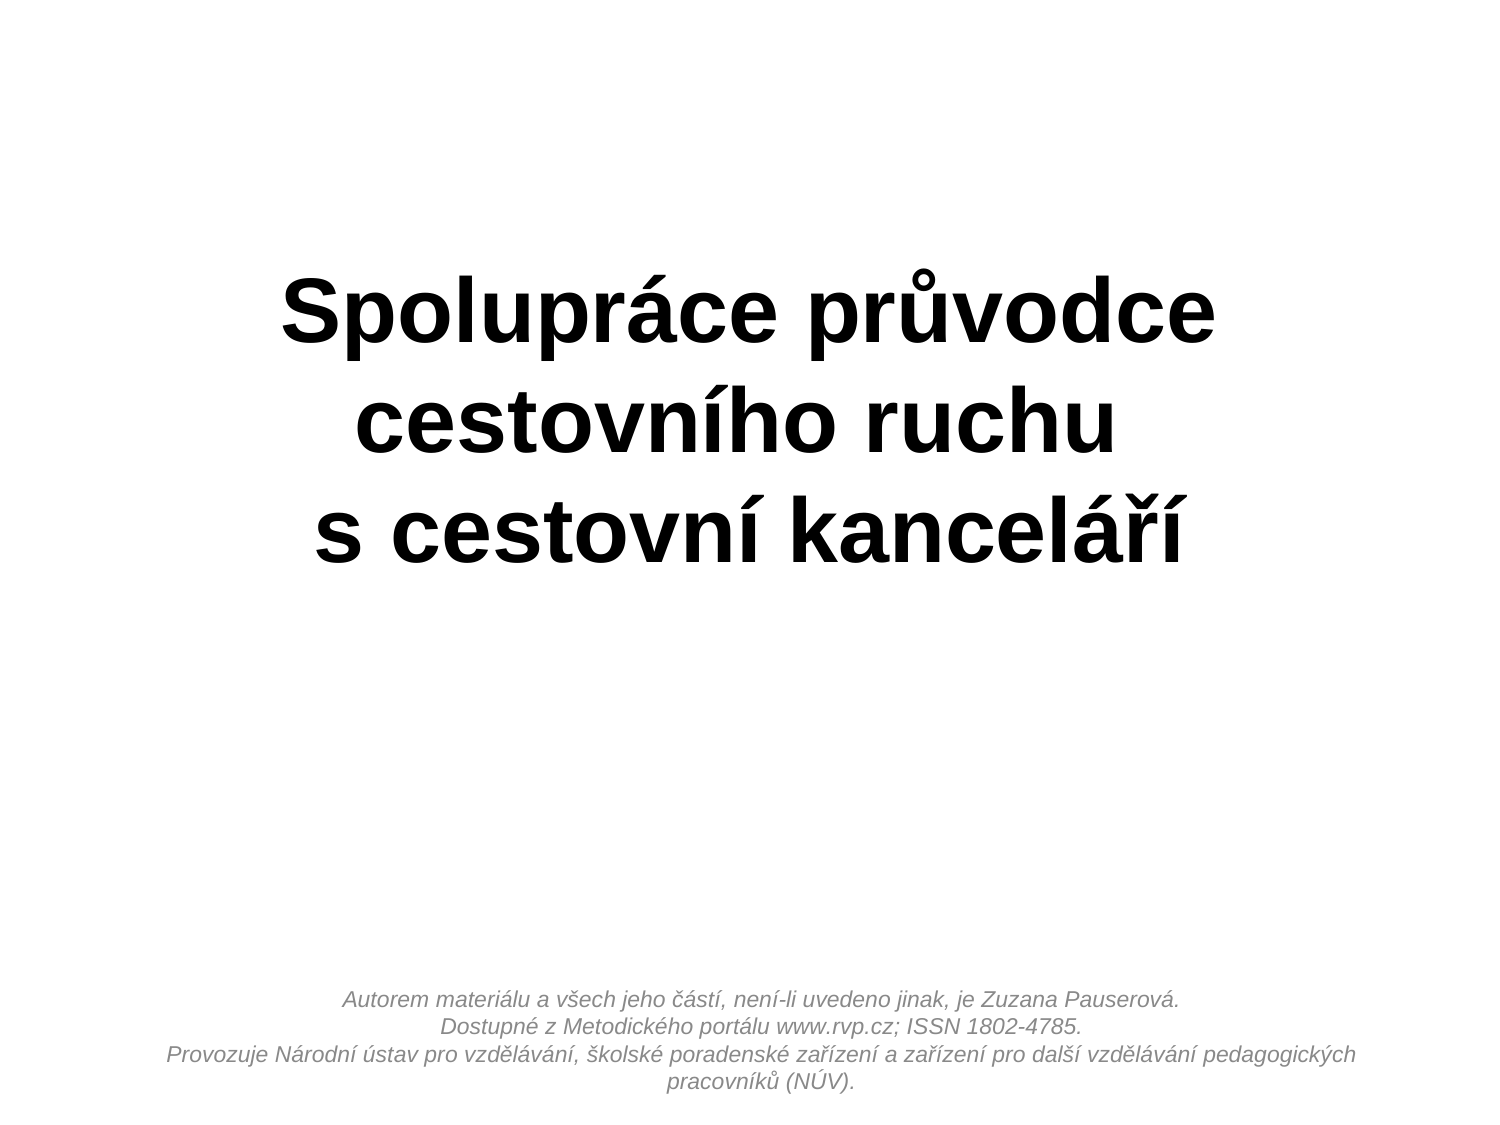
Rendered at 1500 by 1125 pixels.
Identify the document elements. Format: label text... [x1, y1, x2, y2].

title Spolupráce průvodce cestovního ruchu s cestovní kanceláří [112, 243, 1388, 699]
text_box Autorem materiálu a všech jeho částí, není-li uvedeno jinak, je Zuzana Pauserová. Dostupné z Metodického portálu www.rvp.cz; ISSN 1802-4785. Provozuje Národní ústav pro vzdělávání, školské poradenské zařízení a zařízení pro další vzdělávání pedagogických pracovníků (NÚV). [147, 1023, 1377, 1084]
